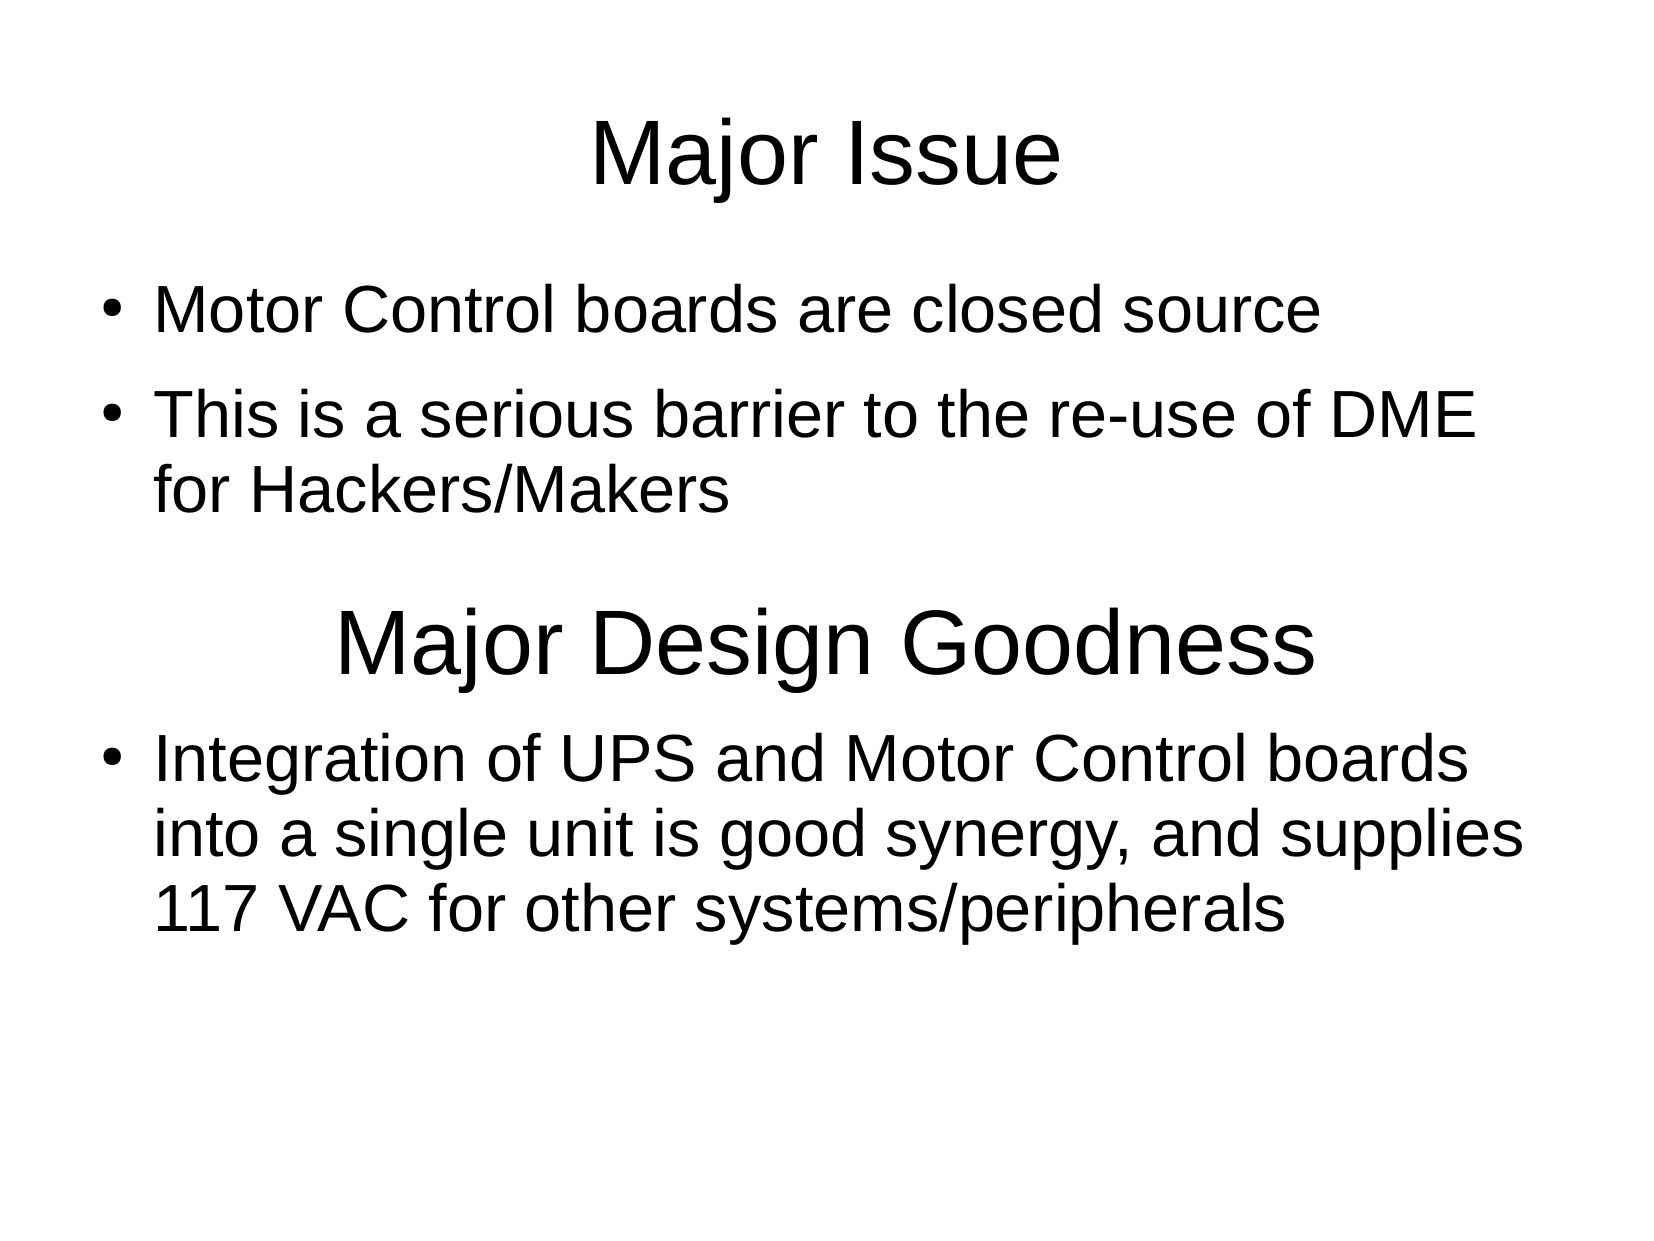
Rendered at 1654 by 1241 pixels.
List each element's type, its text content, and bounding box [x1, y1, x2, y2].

list Motor Control boards are closed source This is a serious barrier to the re-use of DME for Hackers/Makers [82, 272, 1538, 538]
title Major Issue [82, 49, 1571, 257]
list Integration of UPS and Motor Control boards into a single unit is good synergy, and supplies 117 VAC for other systems/peripherals [82, 721, 1538, 987]
title Major Design Goodness [82, 539, 1571, 747]
